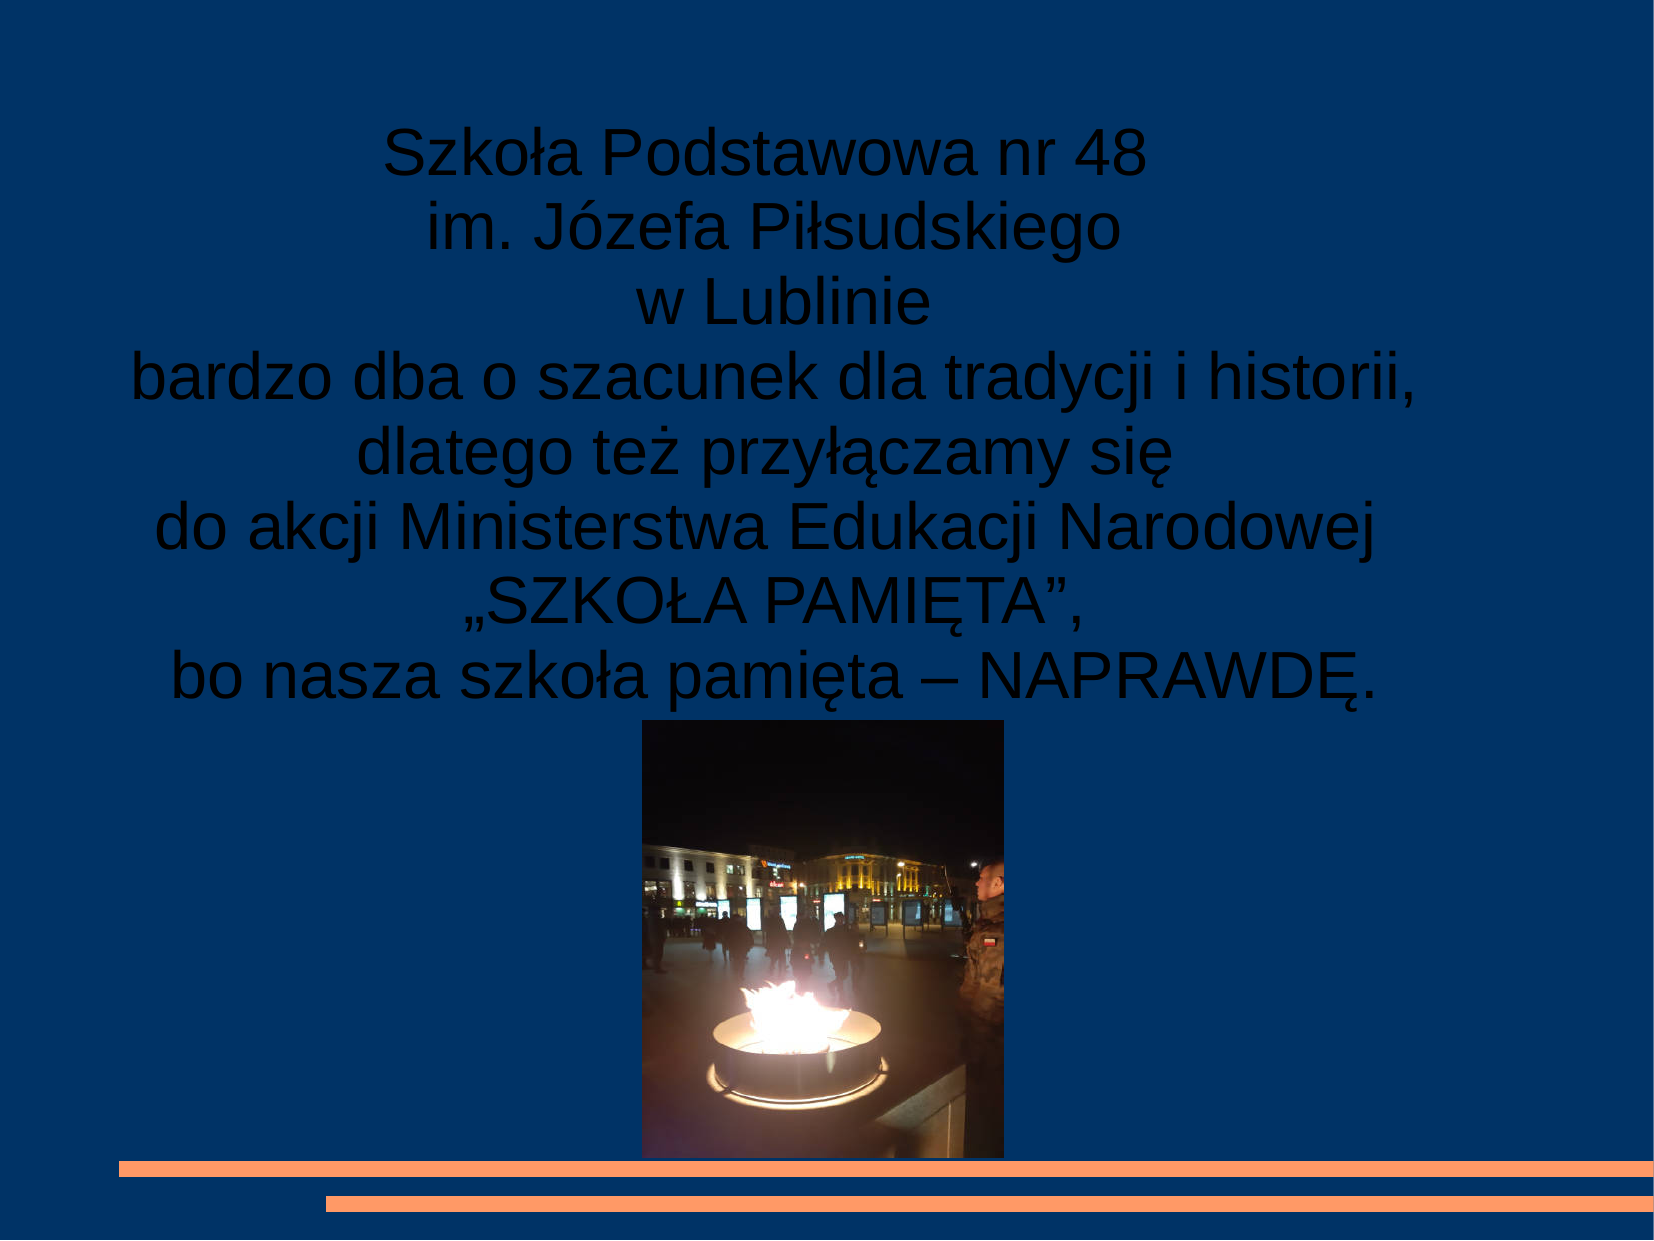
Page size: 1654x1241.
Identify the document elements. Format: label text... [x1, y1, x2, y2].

picture [642, 720, 1004, 1158]
text_box Szkoła Podstawowa nr 48 im. Józefa Piłsudskiego w Lublinie bardzo dba o szacunek dla tradycji i historii, dlatego też przyłączamy się do akcji Ministerstwa Edukacji Narodowej „SZKOŁA PAMIĘTA”, bo nasza szkoła pamięta – NAPRAWDĘ. [97, 107, 1453, 721]
